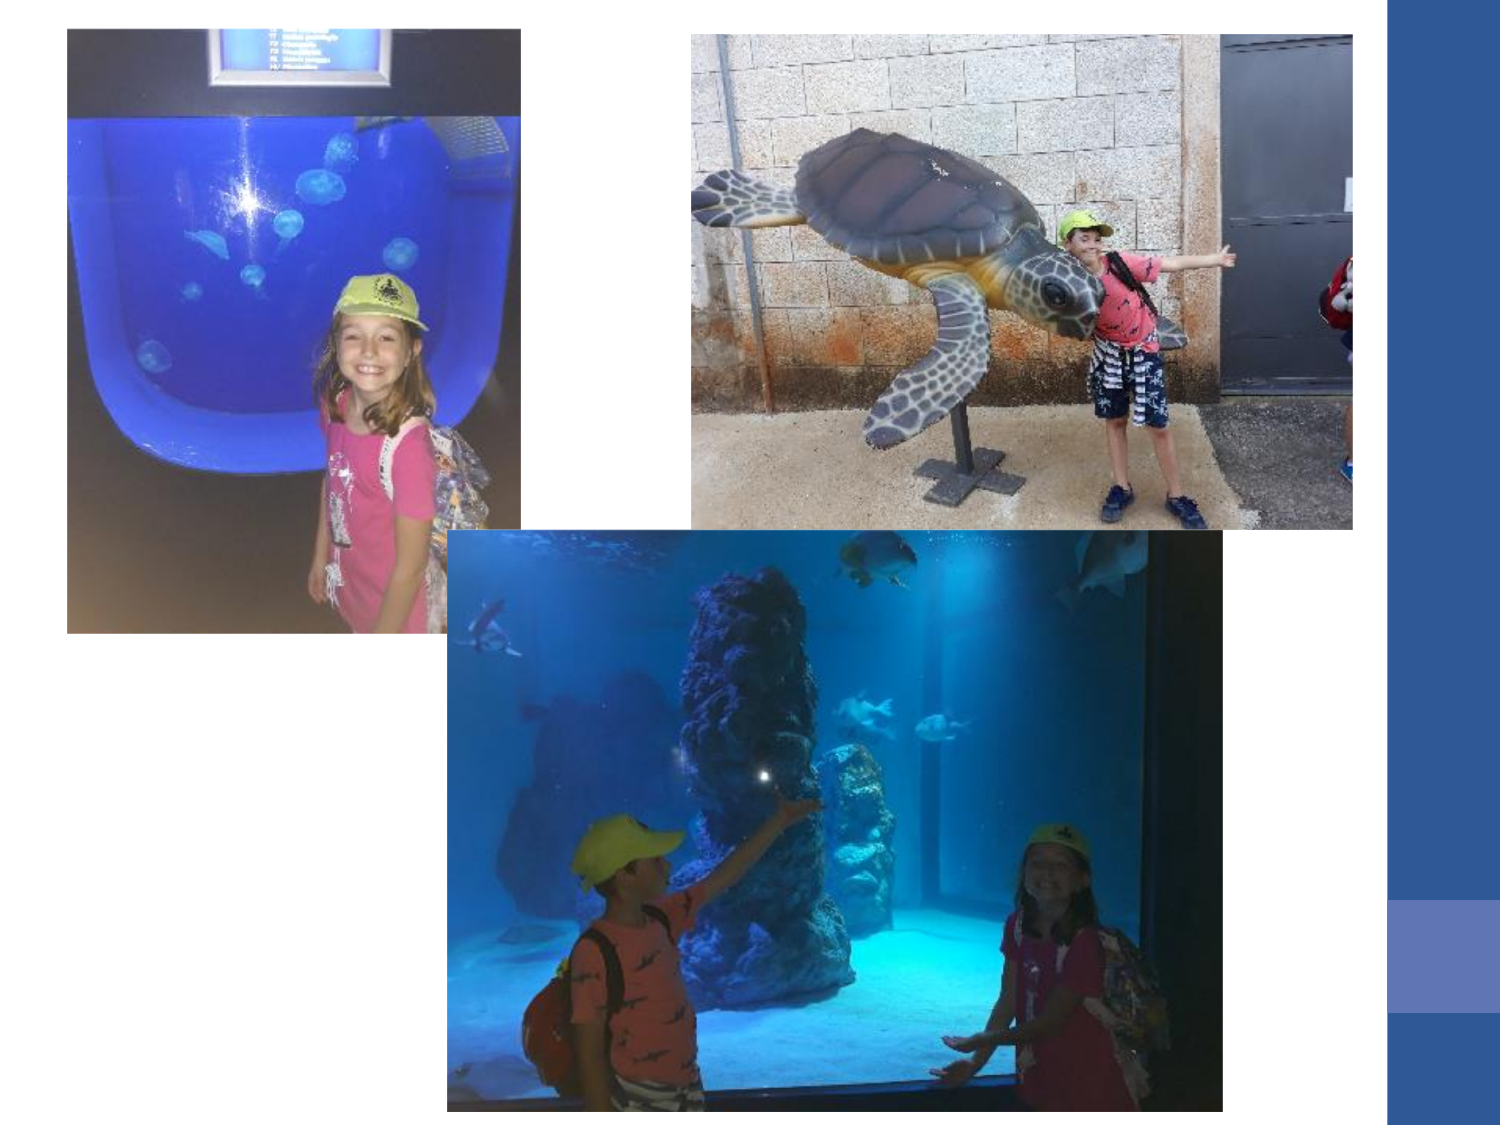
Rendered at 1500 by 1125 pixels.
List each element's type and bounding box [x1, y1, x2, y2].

picture [66, 29, 1353, 1112]
picture [891, 576, 905, 586]
